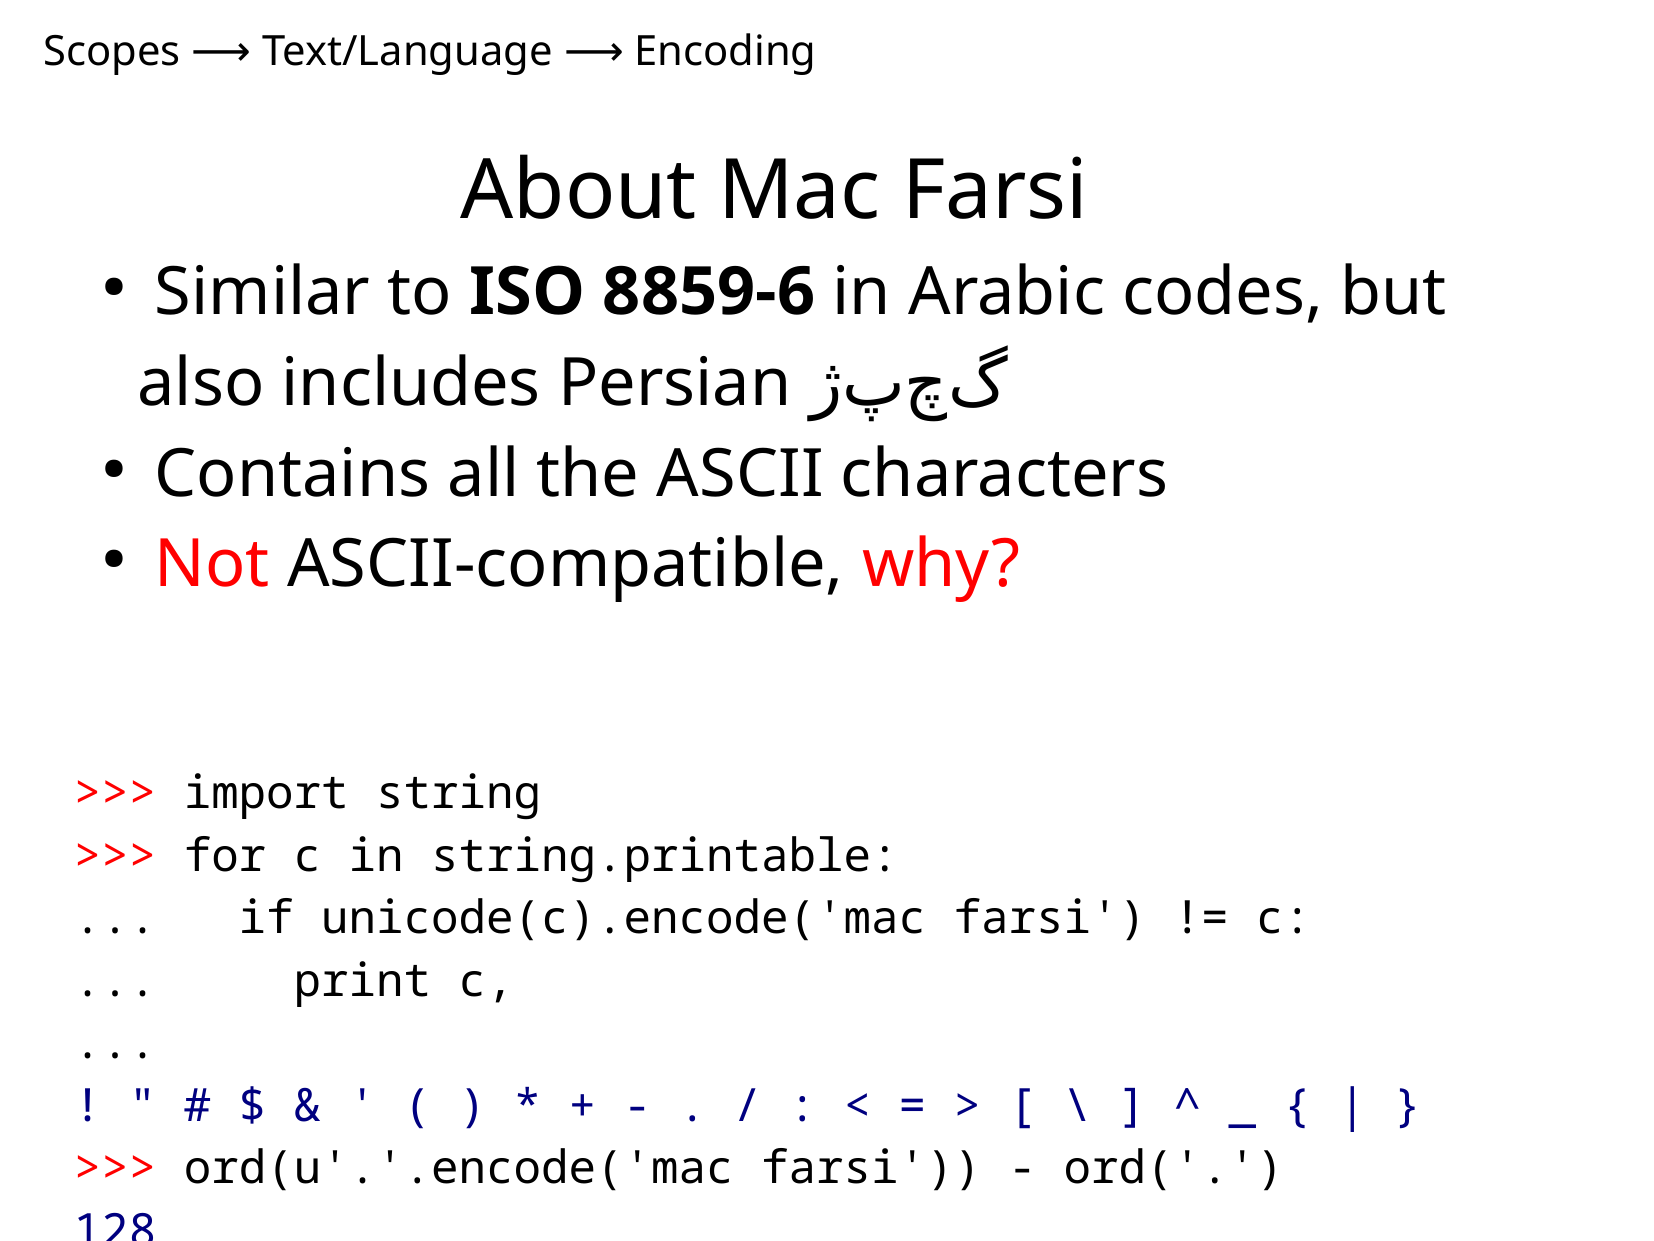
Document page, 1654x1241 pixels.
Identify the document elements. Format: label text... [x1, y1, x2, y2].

text_box About Mac Farsi Similar to ISO 8859-6 in Arabic codes, but also includes Persian گ‌چ‌پ‌ژ Contains all the ASCII characters Not ASCII-compatible, why? [87, 122, 1570, 724]
text_box >>> import string >>> for c in string.printable: ... if unicode(c).encode('mac farsi') != c: ... print c, ... ! " # $ & ' ( ) * + - . / : < = > [ \ ] ^ _ { | } >>> ord(u'.'.encode('mac farsi')) - ord('.') 128 [58, 752, 1615, 1193]
text_box Scopes ⟶ Text/Language ⟶ Encoding [28, 13, 771, 97]
